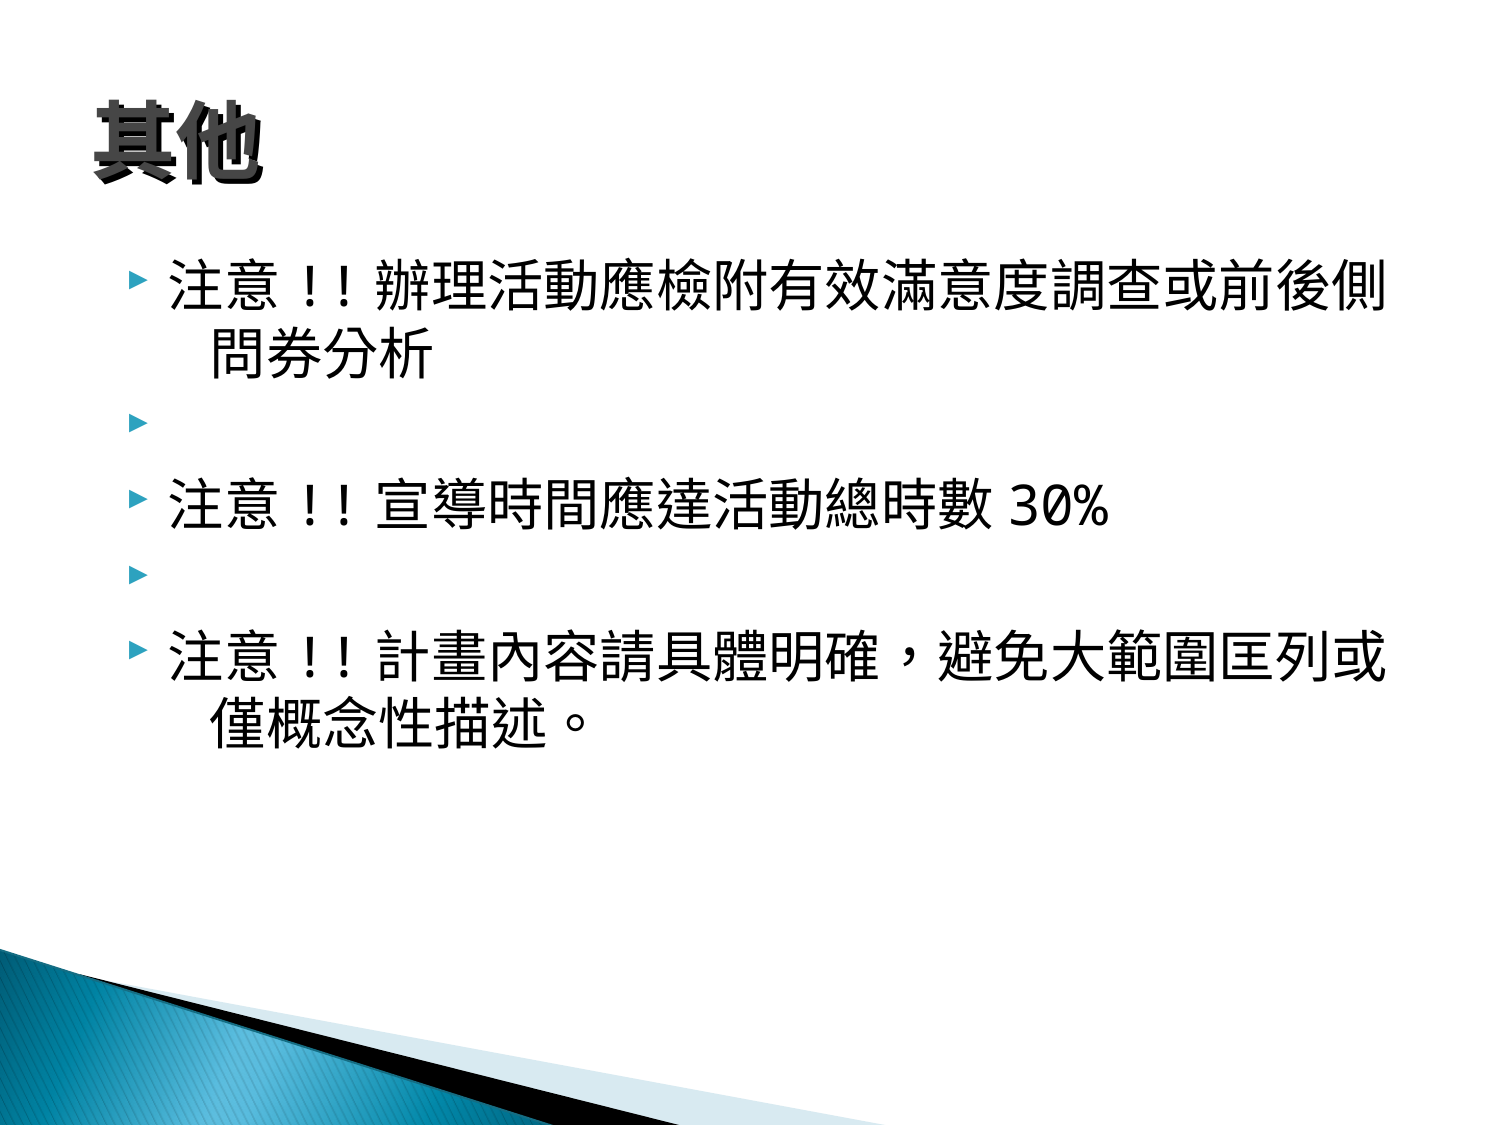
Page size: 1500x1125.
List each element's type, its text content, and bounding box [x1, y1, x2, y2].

title 其他 [75, 45, 1426, 233]
list 注意!!辦理活動應檢附有效滿意度調查或前後側問券分析 注意!!宣導時間應達活動總時數30% 注意!!計畫內容請具體明確，避免大範圍匡列或僅概念性描述。 [75, 242, 1426, 986]
